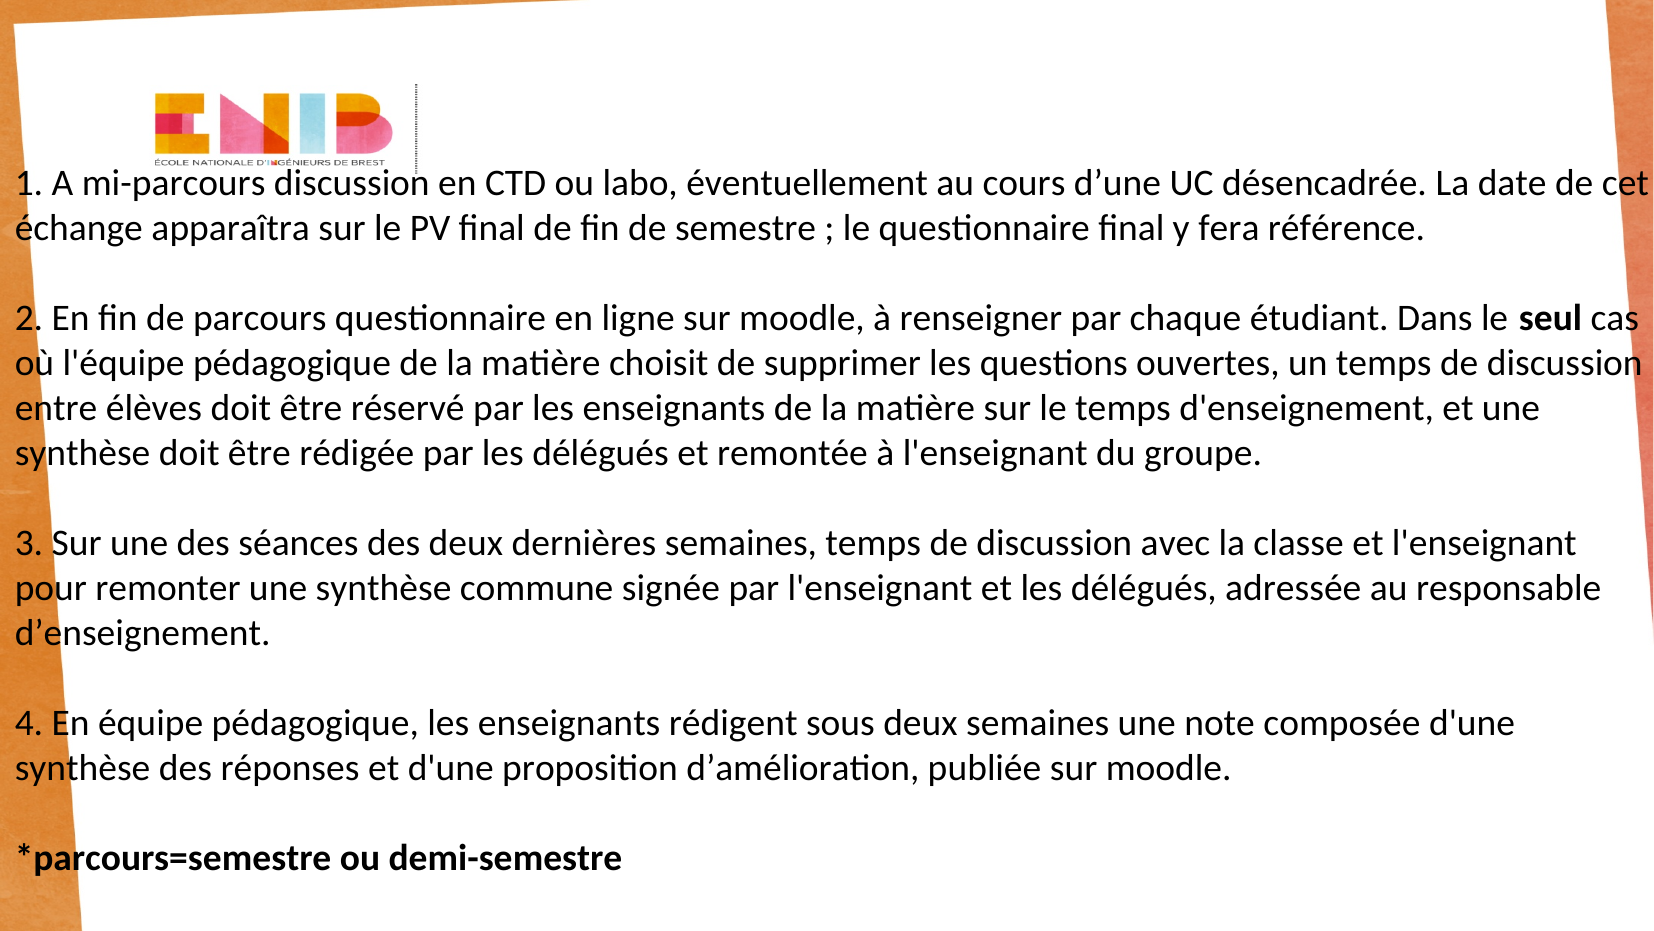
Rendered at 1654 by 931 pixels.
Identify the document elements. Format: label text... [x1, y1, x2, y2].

picture [0, 0, 1654, 151]
text_box 1. A mi-parcours discussion en CTD ou labo, éventuellement au cours d’une UC désencadrée. La date de cet échange apparaîtra sur le PV final de fin de semestre ; le questionnaire final y fera référence. 2. En fin de parcours questionnaire en ligne sur moodle, à renseigner par chaque étudiant. Dans le seul cas où l'équipe pédagogique de la matière choisit de supprimer les questions ouvertes, un temps de discussion entre élèves doit être réservé par les enseignants de la matière sur le temps d'enseignement, et une synthèse doit être rédigée par les délégués et remontée à l'enseignant du groupe. 3. Sur une des séances des deux dernières semaines, temps de discussion avec la classe et l'enseignant pour remonter une synthèse commune signée par l'enseignant et les délégués, adressée au responsable d’enseignement. 4. En équipe pédagogique, les enseignants rédigent sous deux semaines une note composée d'une synthèse des réponses et d'une proposition d’amélioration, publiée sur moodle. *parcours=semestre ou demi-semestre [0, 151, 1654, 931]
